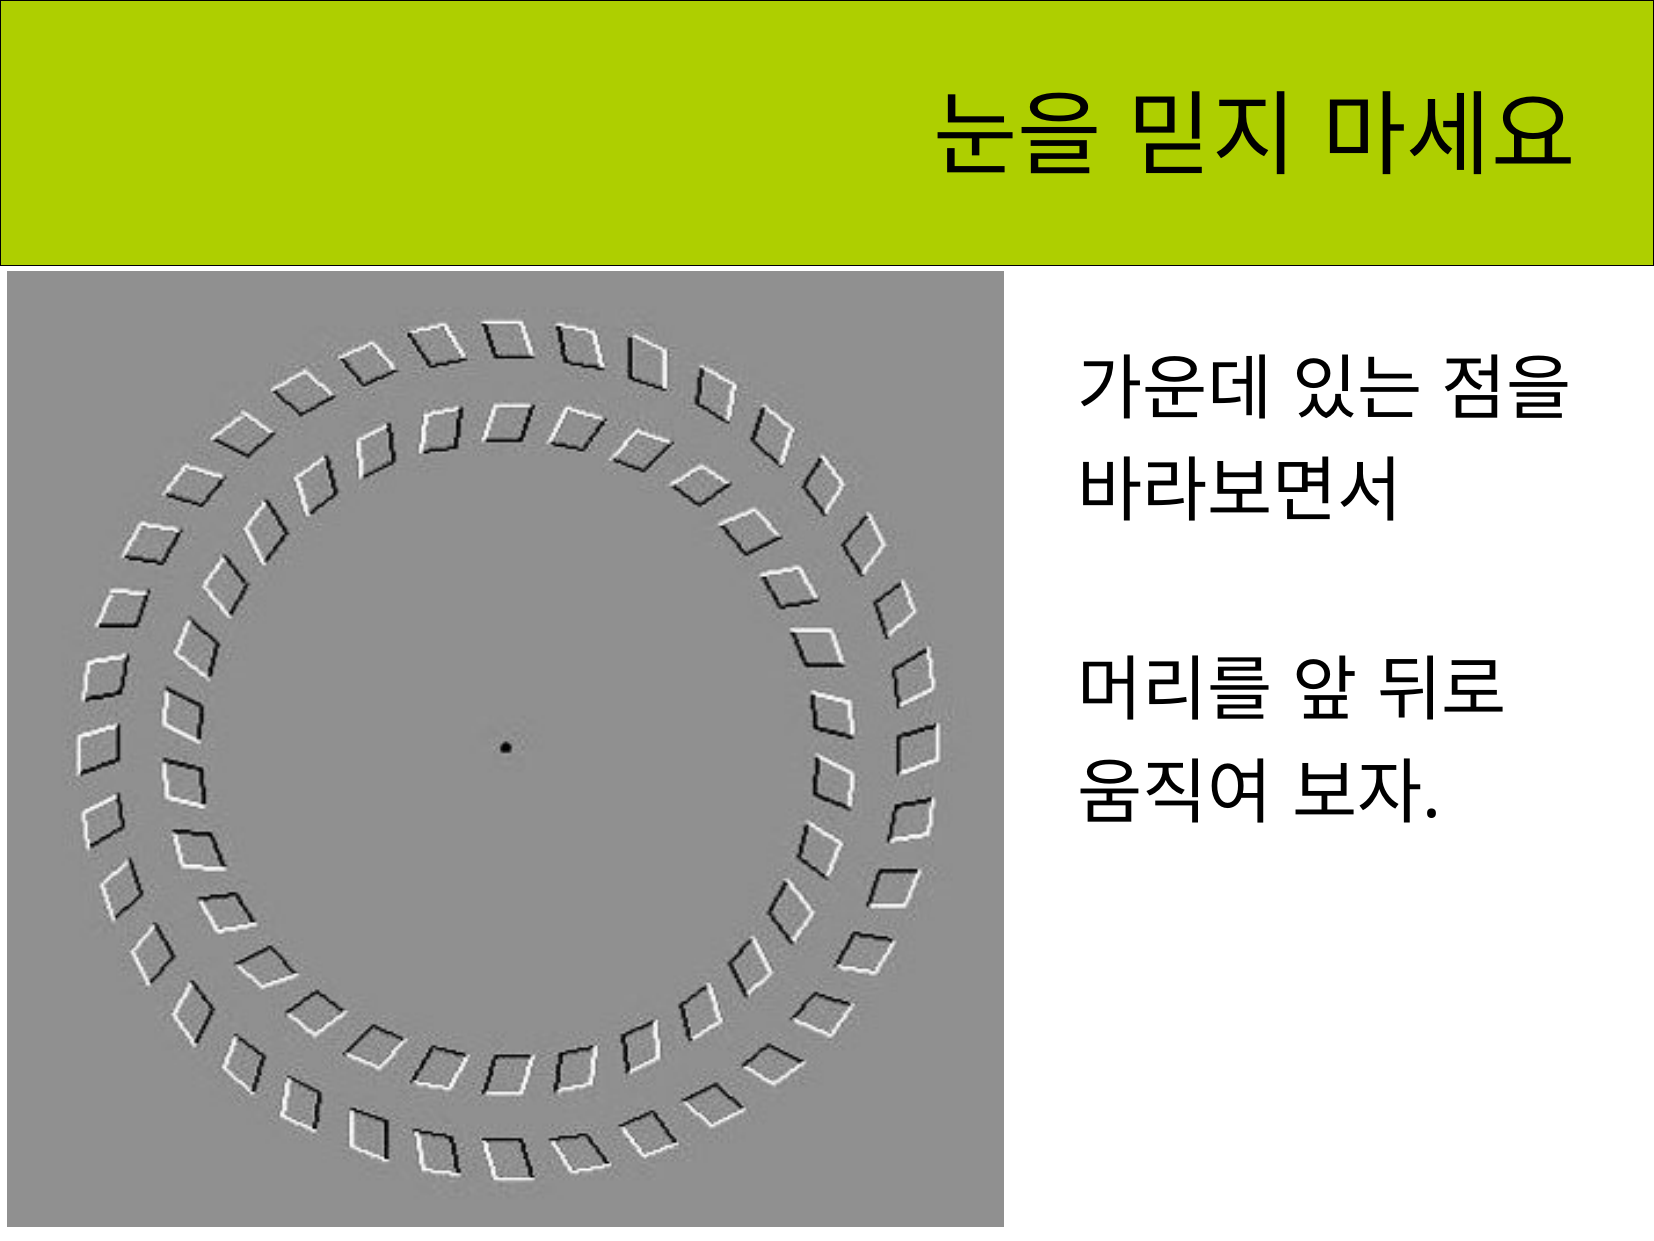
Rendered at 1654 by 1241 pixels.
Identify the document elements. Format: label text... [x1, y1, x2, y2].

text_box 가운데 있는 점을 바라보면서 머리를 앞 뒤로 움직여 보자. [1062, 323, 1618, 745]
picture [7, 271, 1004, 1227]
title 눈을 믿지 마세요 [885, 49, 1625, 207]
